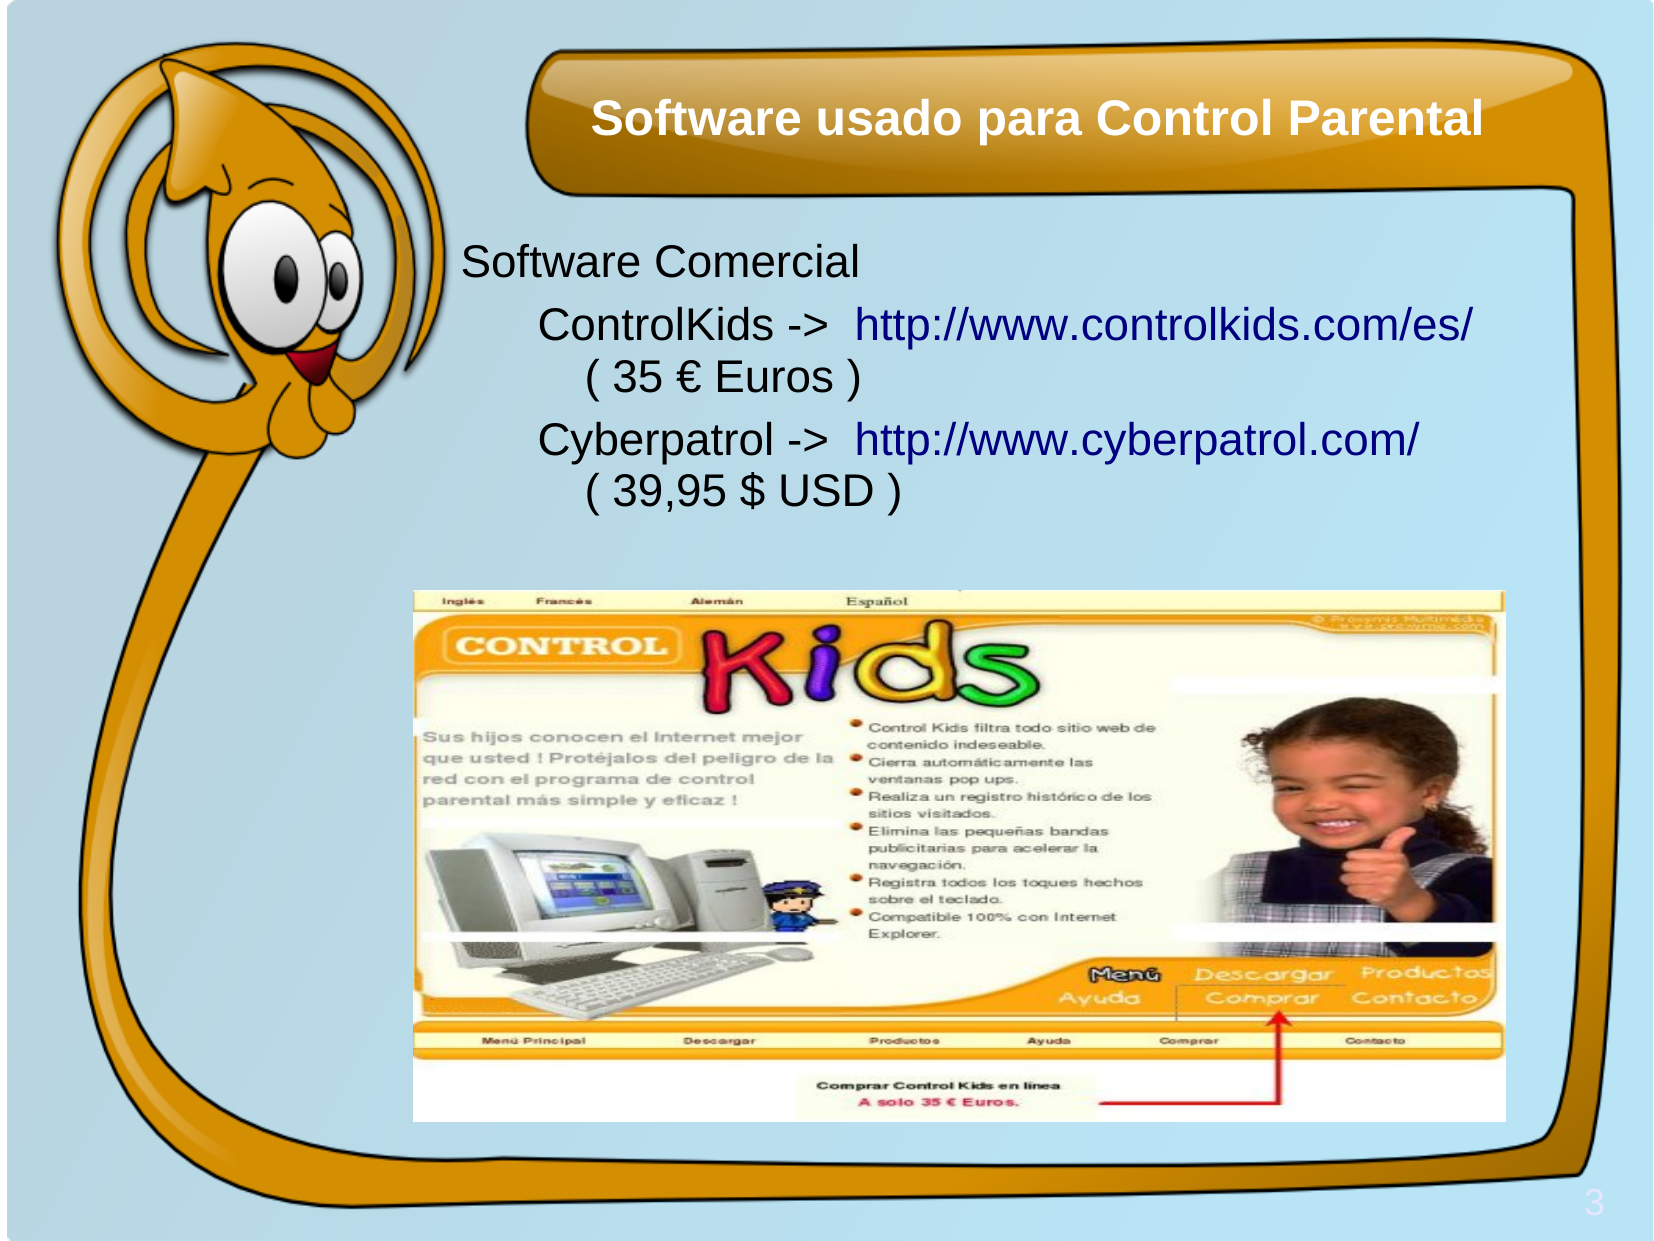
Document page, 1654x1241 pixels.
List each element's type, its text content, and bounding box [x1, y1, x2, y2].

title Software usado para Control Parental [590, 59, 1595, 178]
list Software Comercial ControlKids -> http://www.controlkids.com/es/ ( 35 € Euros ) Cyberpatrol -> http://www.cyberpatrol.com/ ( 39,95 $ USD ) [442, 236, 1565, 1152]
picture [7, 0, 1654, 1241]
